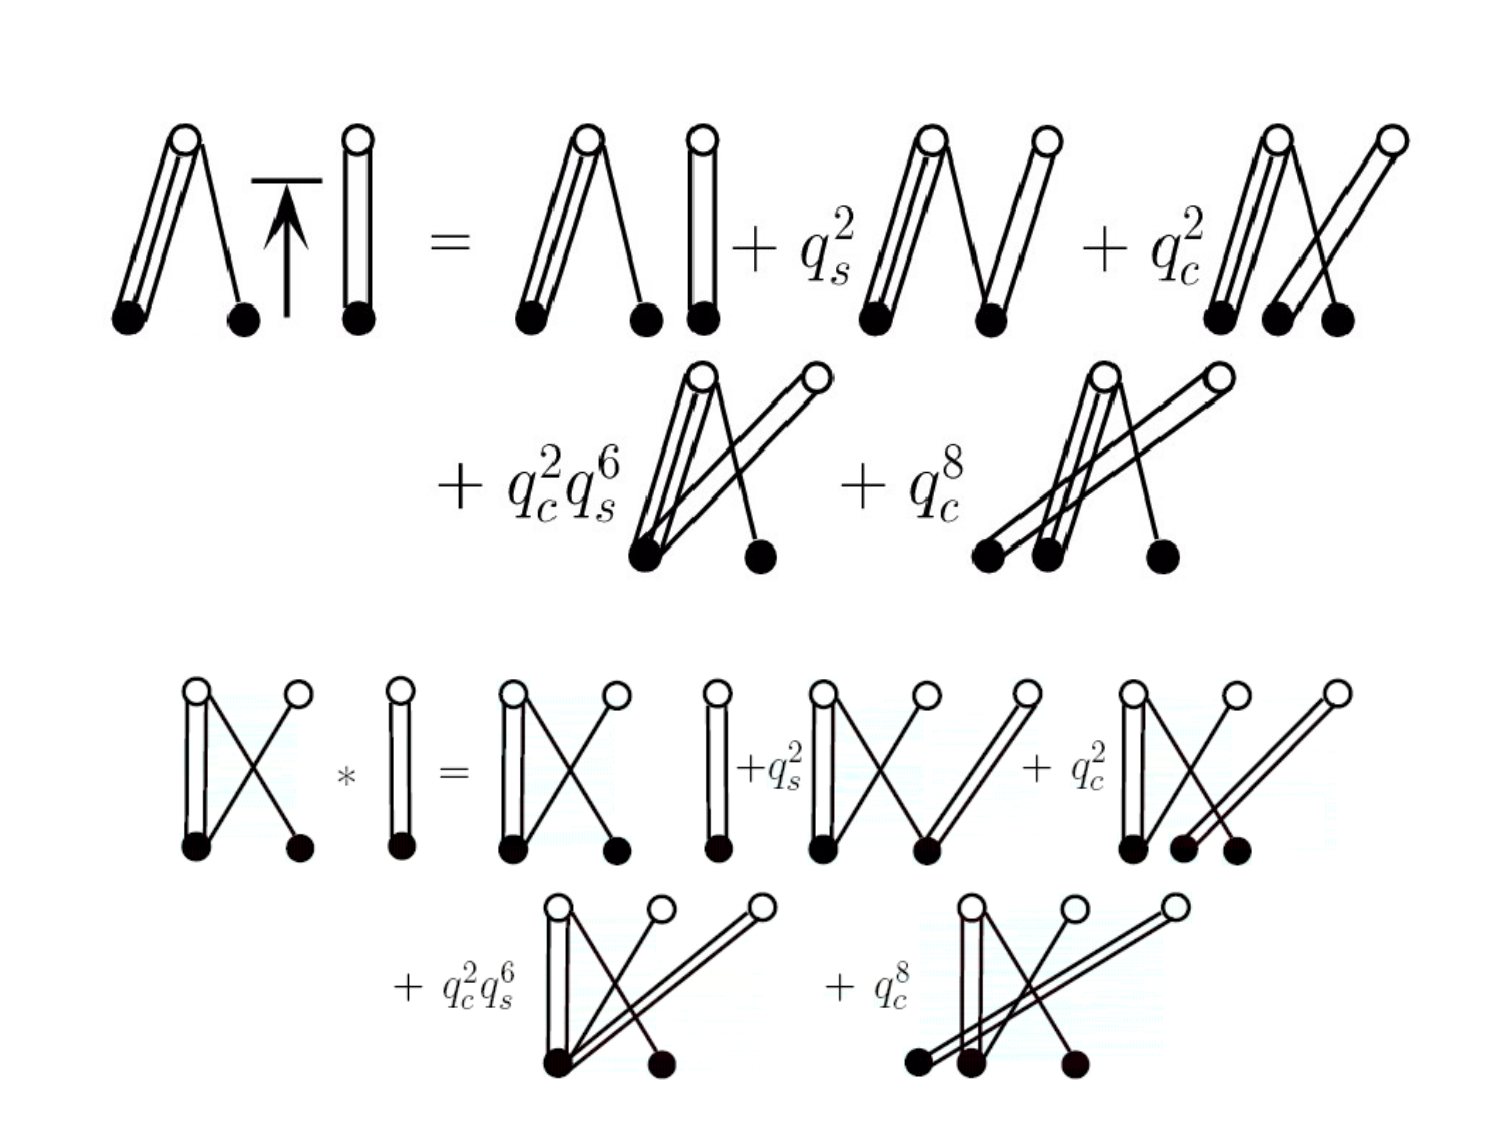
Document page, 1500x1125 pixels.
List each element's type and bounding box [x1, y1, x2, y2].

picture [29, 16, 1477, 632]
picture [122, 653, 1391, 1119]
